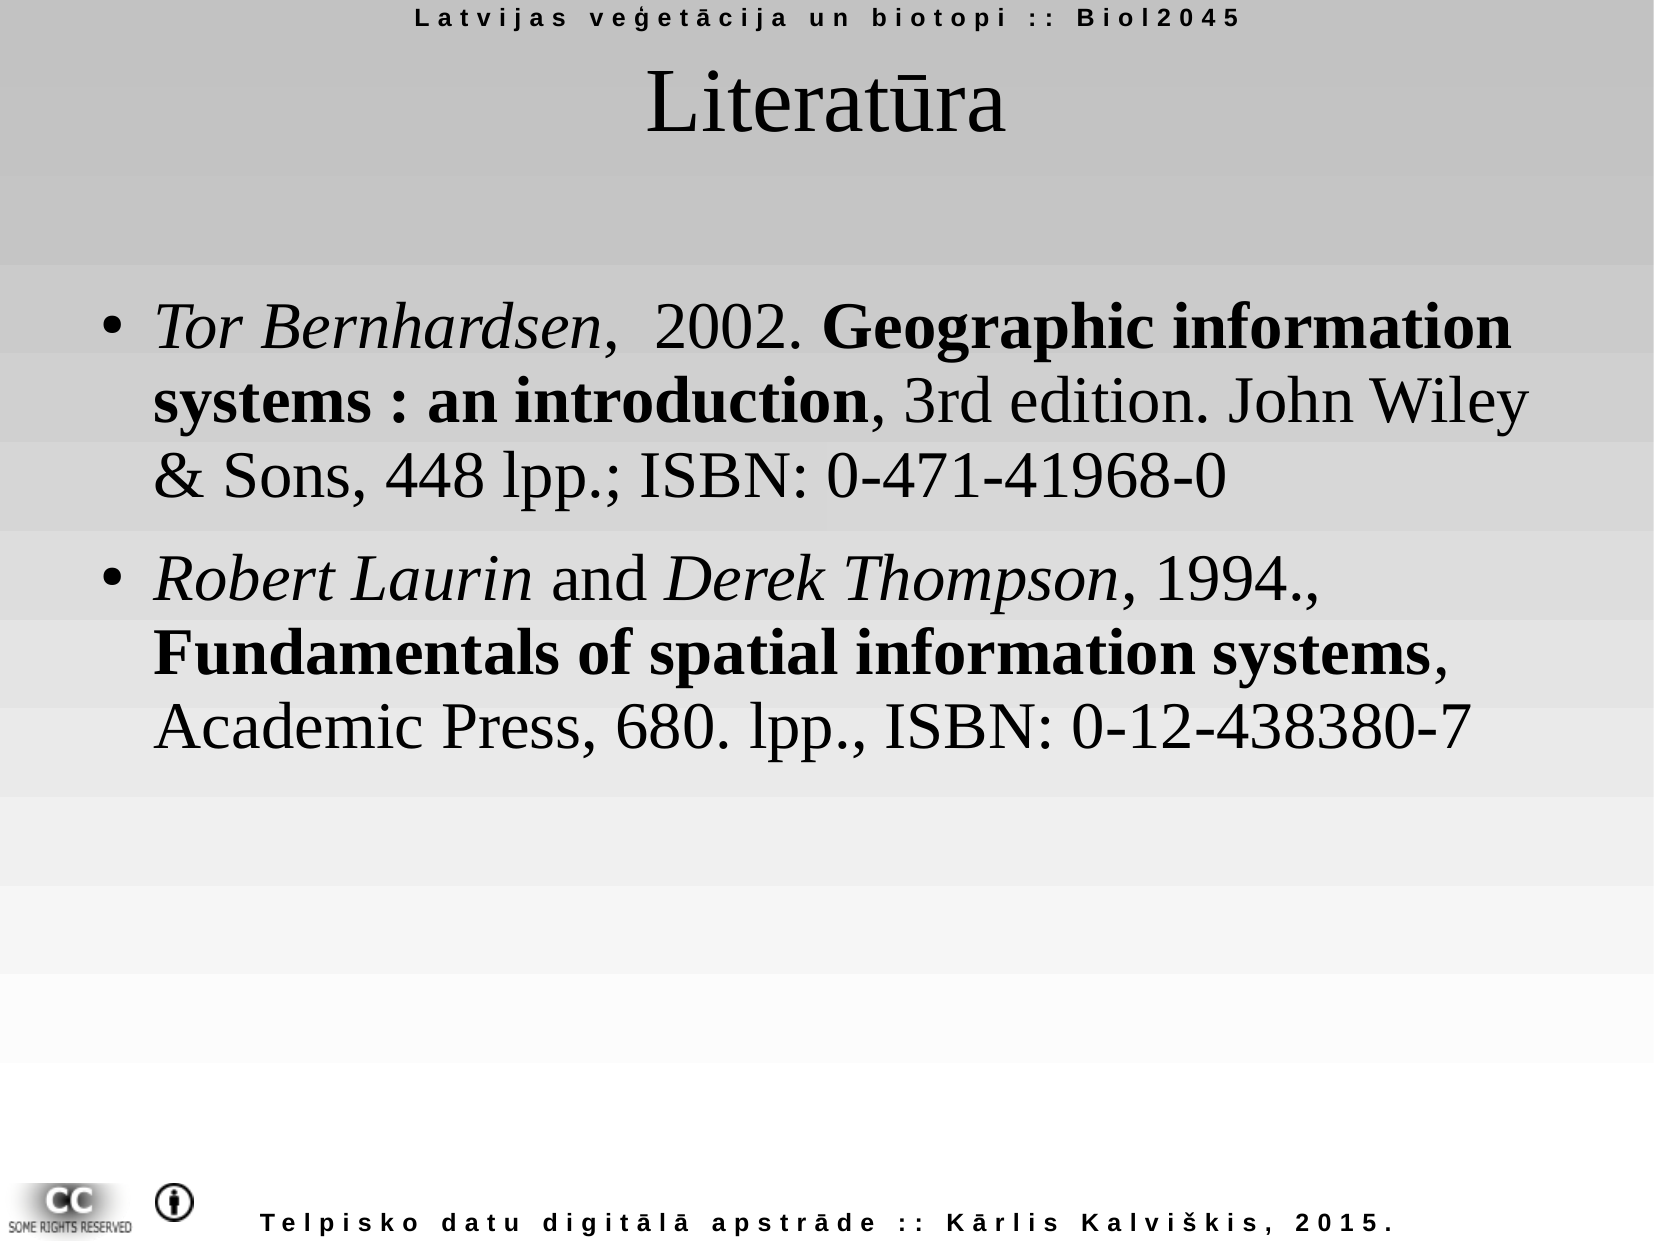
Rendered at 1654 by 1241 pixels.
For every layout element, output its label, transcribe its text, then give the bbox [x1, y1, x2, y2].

title Literatūra [29, 49, 1625, 296]
picture [0, 0, 1654, 1241]
list Tor Bernhardsen, 2002. Geographic information systems : an introduction, 3rd edition. John Wiley & Sons, 448 lpp.; ISBN: 0-471-41968-0 Robert Laurin and Derek Thompson, 1994., Fundamentals of spatial information systems, Academic Press, 680. lpp., ISBN: 0-12-438380-7 [82, 289, 1571, 1113]
